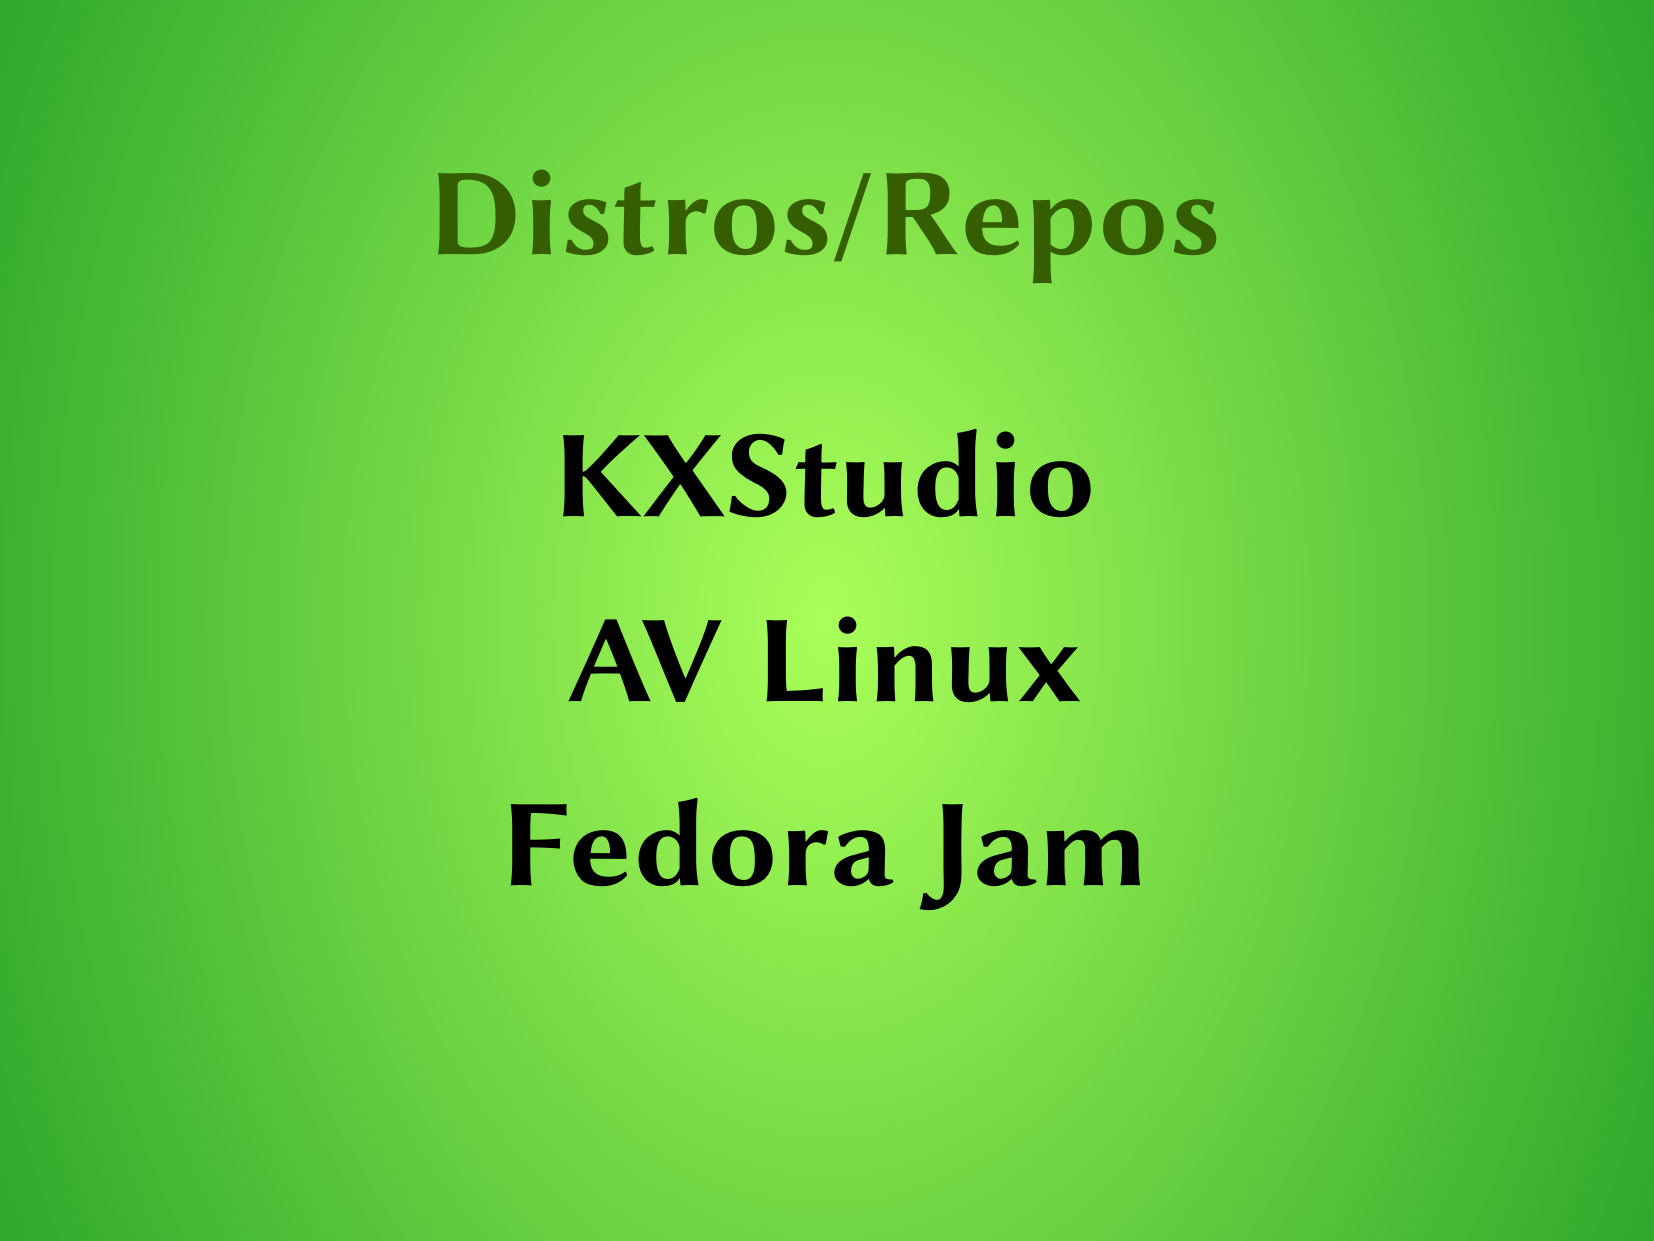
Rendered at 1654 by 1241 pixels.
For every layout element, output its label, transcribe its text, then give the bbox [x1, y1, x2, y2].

text_box Distros/Repos KXStudio AV Linux Fedora Jam [120, 135, 1531, 1109]
